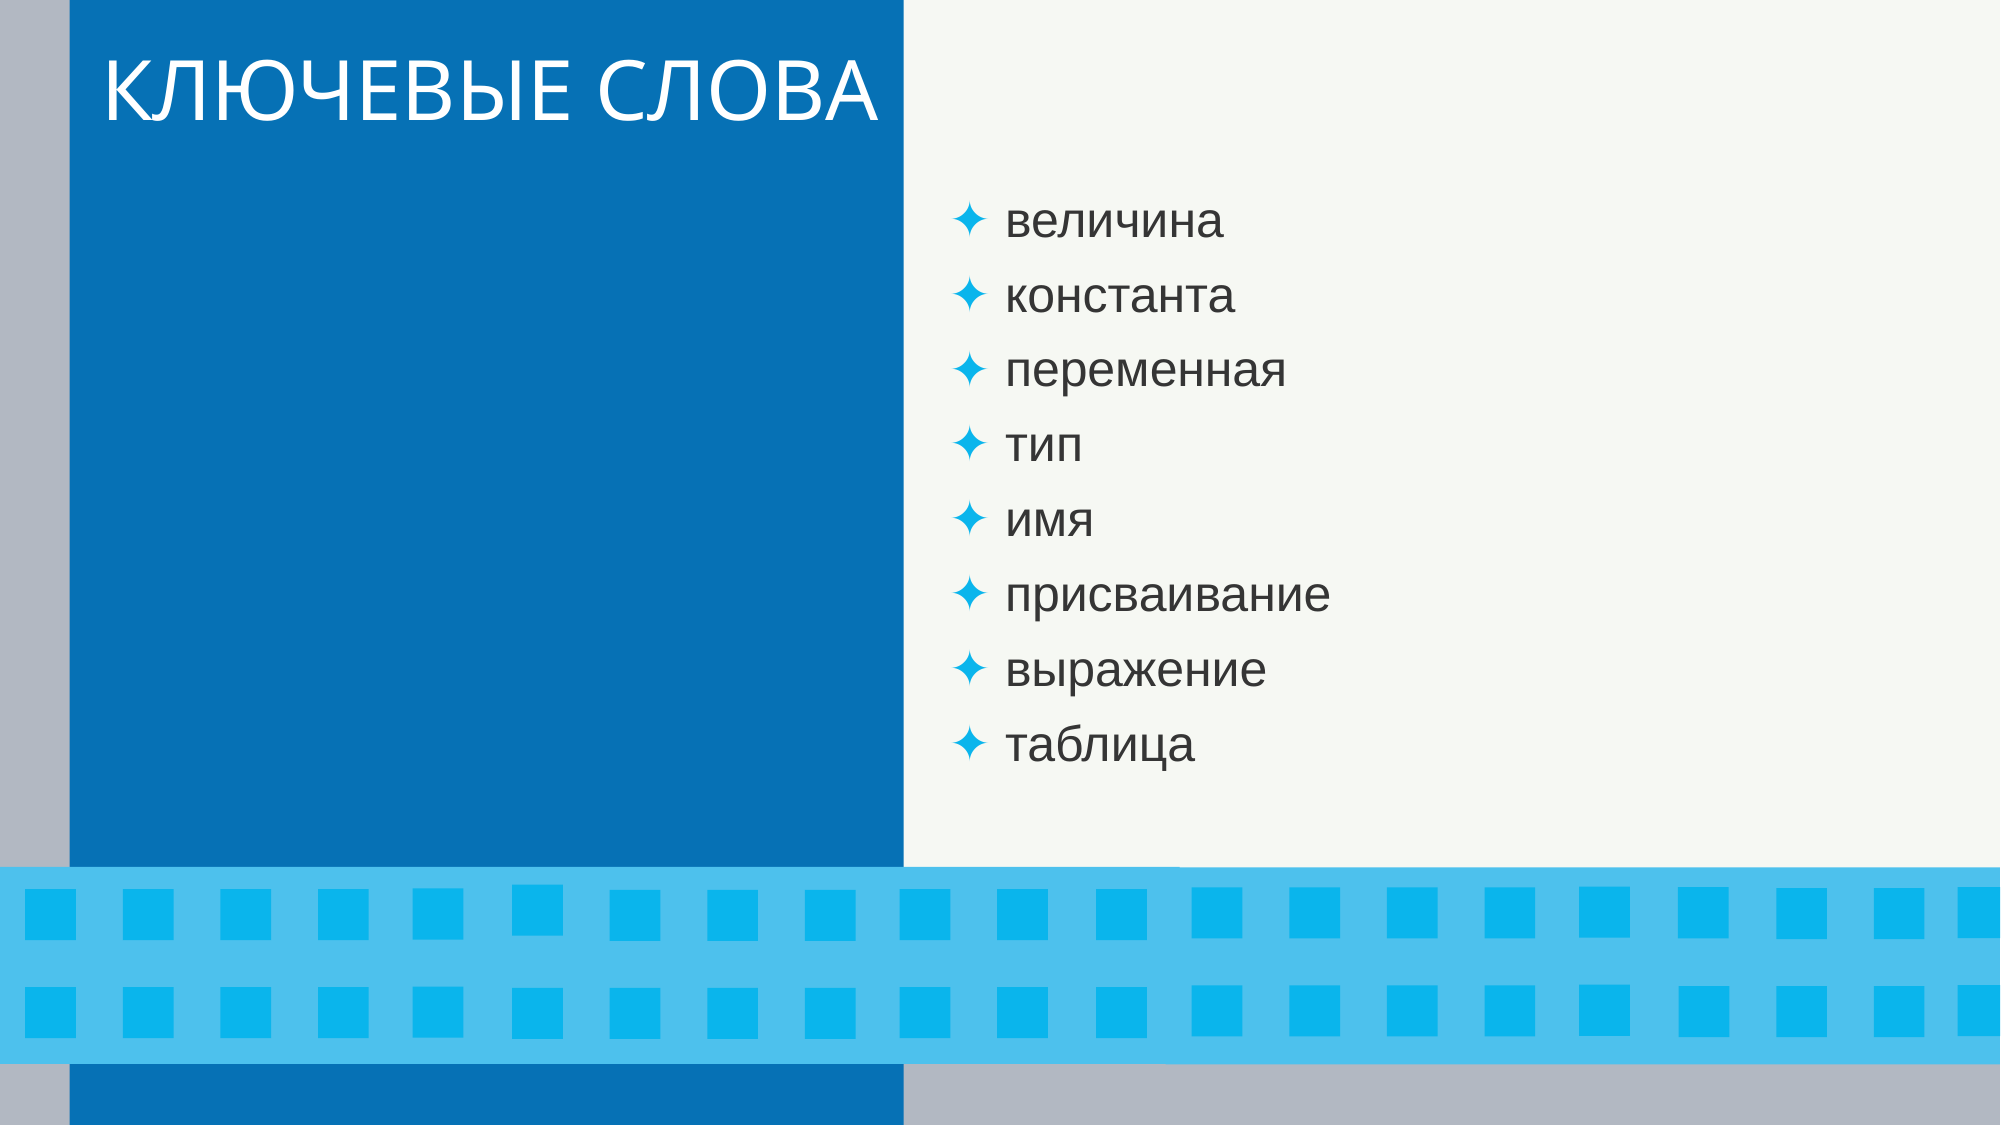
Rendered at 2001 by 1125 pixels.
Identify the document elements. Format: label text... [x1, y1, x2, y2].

title КЛЮЧЕВЫЕ СЛОВА [86, 0, 904, 147]
subtitle величина константа переменная тип имя присваивание выражение таблица [933, 186, 1931, 806]
